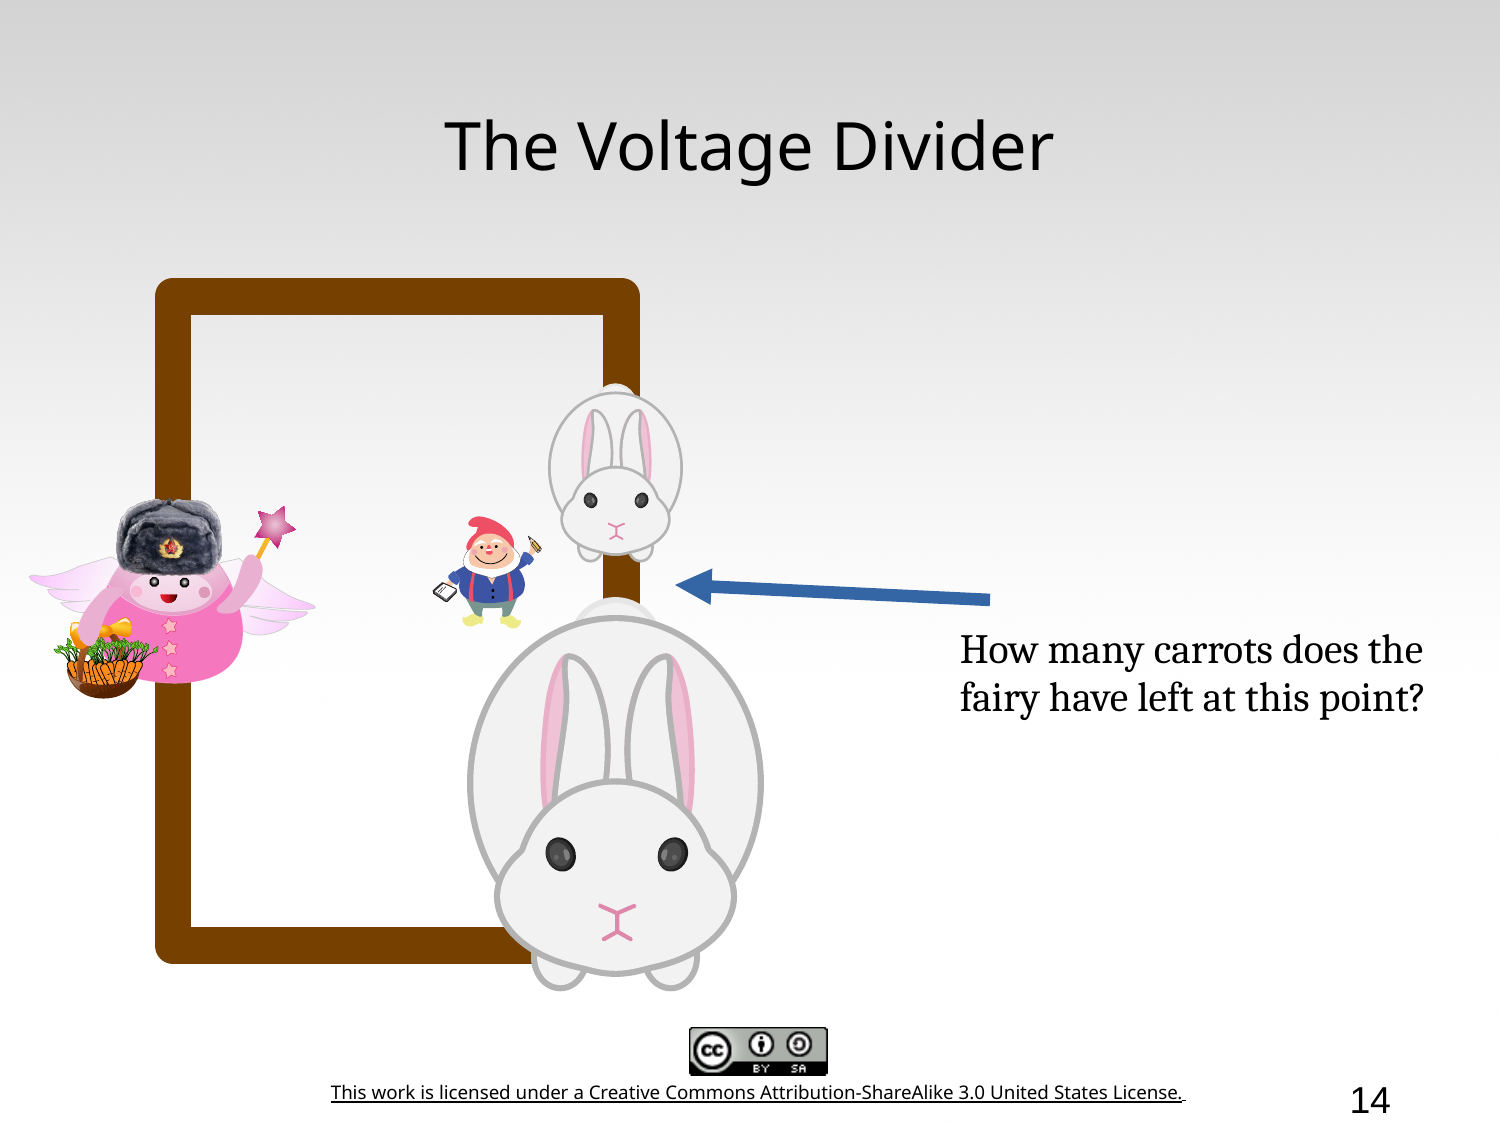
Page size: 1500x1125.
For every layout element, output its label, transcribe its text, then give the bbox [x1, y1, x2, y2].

picture [0, 0, 1500, 1125]
text_box How many carrots does the fairy have left at this point? [945, 618, 1471, 767]
title The Voltage Divider [112, 49, 1388, 238]
